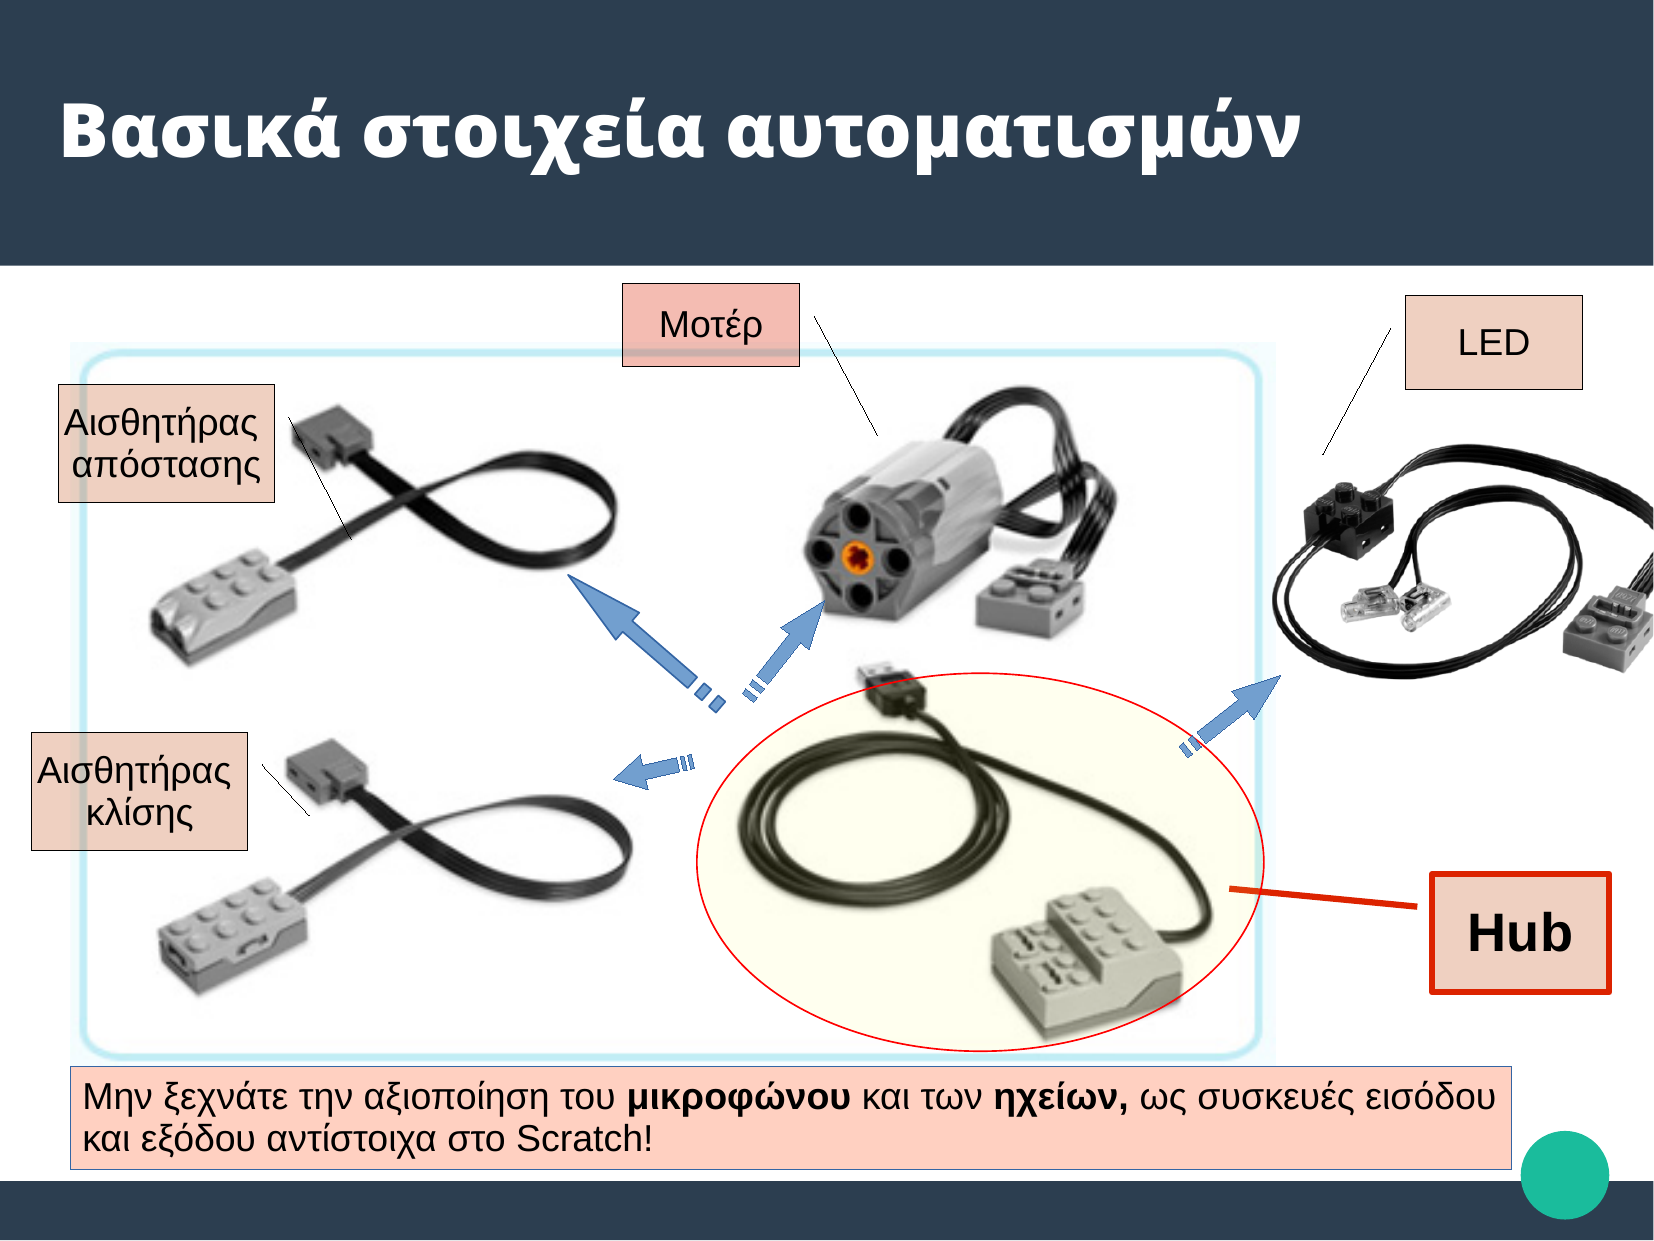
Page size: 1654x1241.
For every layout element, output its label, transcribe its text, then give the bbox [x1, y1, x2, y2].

text_box [742, 688, 758, 703]
text_box Αισθητήρας κλίσης [32, 732, 247, 850]
title Βασικά στοιχεία αυτοματισμών [59, 49, 1595, 207]
text_box [756, 600, 825, 685]
text_box Μην ξεχνάτε την αξιοποίηση του μικροφώνου και των ηχείων, ως συσκευές εισόδου και εξόδου αντίστοιχα στο Scratch! [67, 1068, 1512, 1170]
text_box [749, 679, 765, 694]
text_box Αισθητήρας απόστασης [59, 385, 274, 503]
text_box [1197, 675, 1281, 744]
text_box [694, 683, 712, 701]
text_box [696, 673, 1264, 1052]
text_box [687, 754, 695, 770]
text_box Μοτέρ [622, 283, 800, 366]
text_box [680, 756, 688, 771]
text_box LED [1405, 295, 1583, 390]
text_box Hub [1432, 874, 1609, 992]
text_box [613, 754, 680, 790]
text_box [567, 574, 698, 689]
text_box [708, 695, 726, 713]
picture [70, 342, 1654, 1066]
